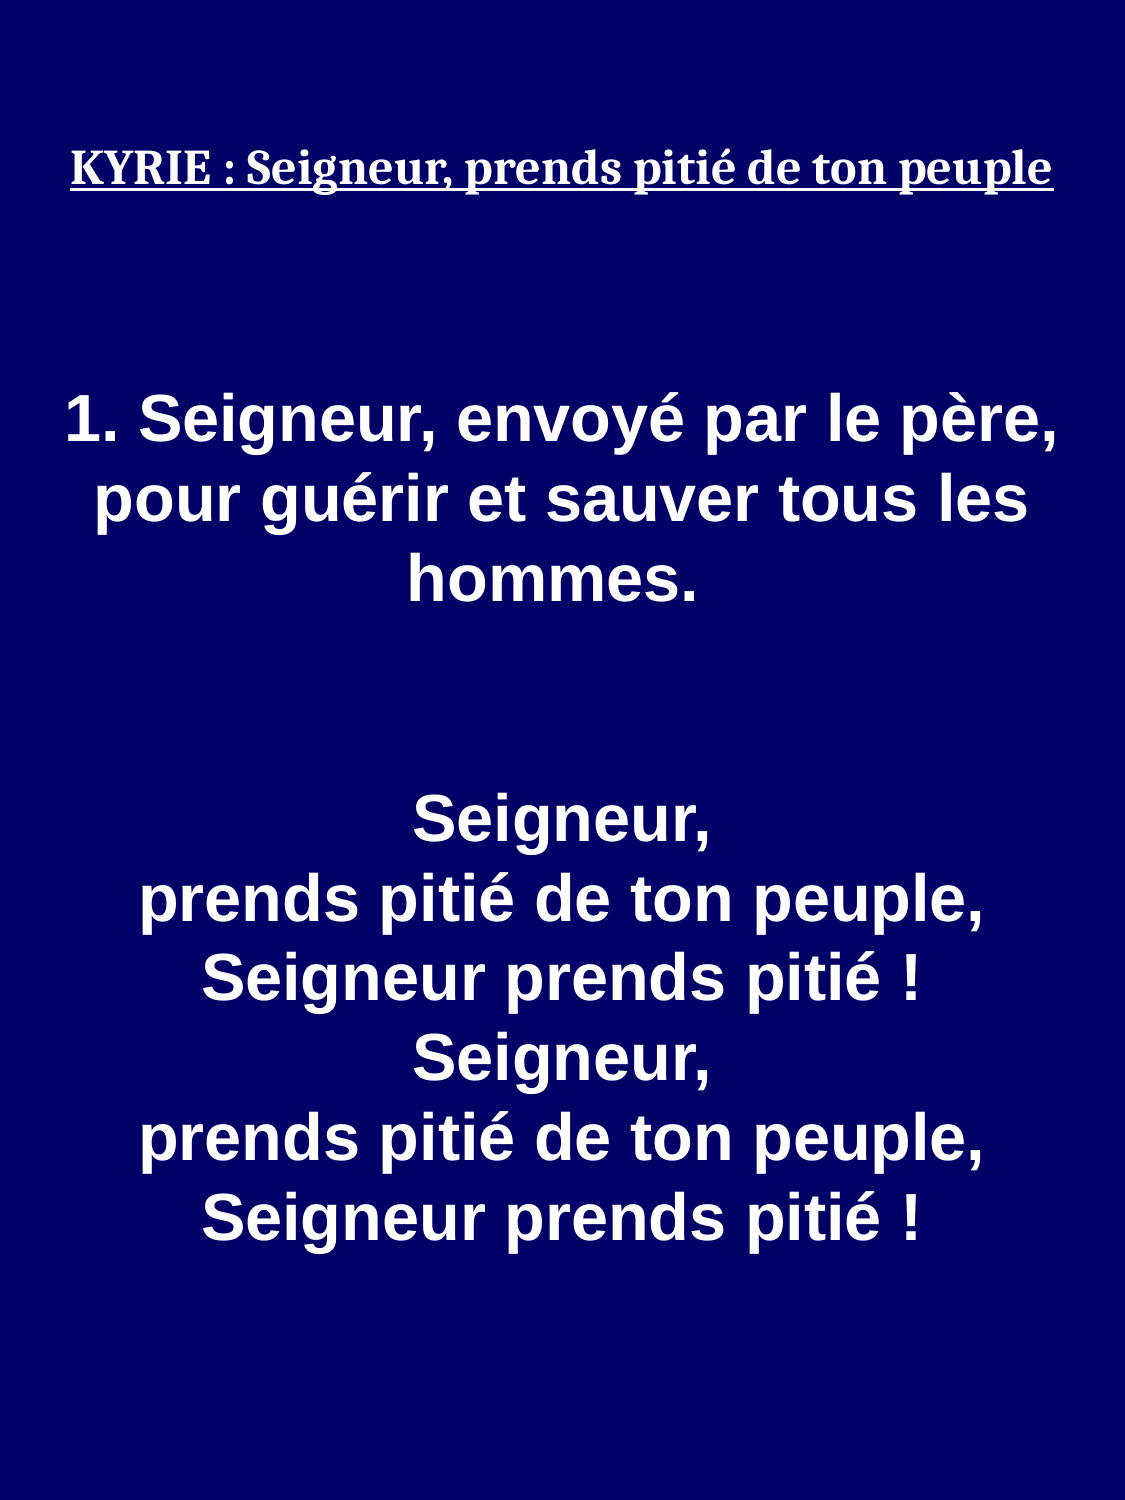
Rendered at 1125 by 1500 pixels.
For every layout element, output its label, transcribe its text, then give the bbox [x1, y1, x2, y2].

text_box KYRIE : Seigneur, prends pitié de ton peuple 1. Seigneur, envoyé par le père, pour guérir et sauver tous les hommes. Seigneur, prends pitié de ton peuple, Seigneur prends pitié ! Seigneur, prends pitié de ton peuple, Seigneur prends pitié ! [0, 118, 1125, 1431]
